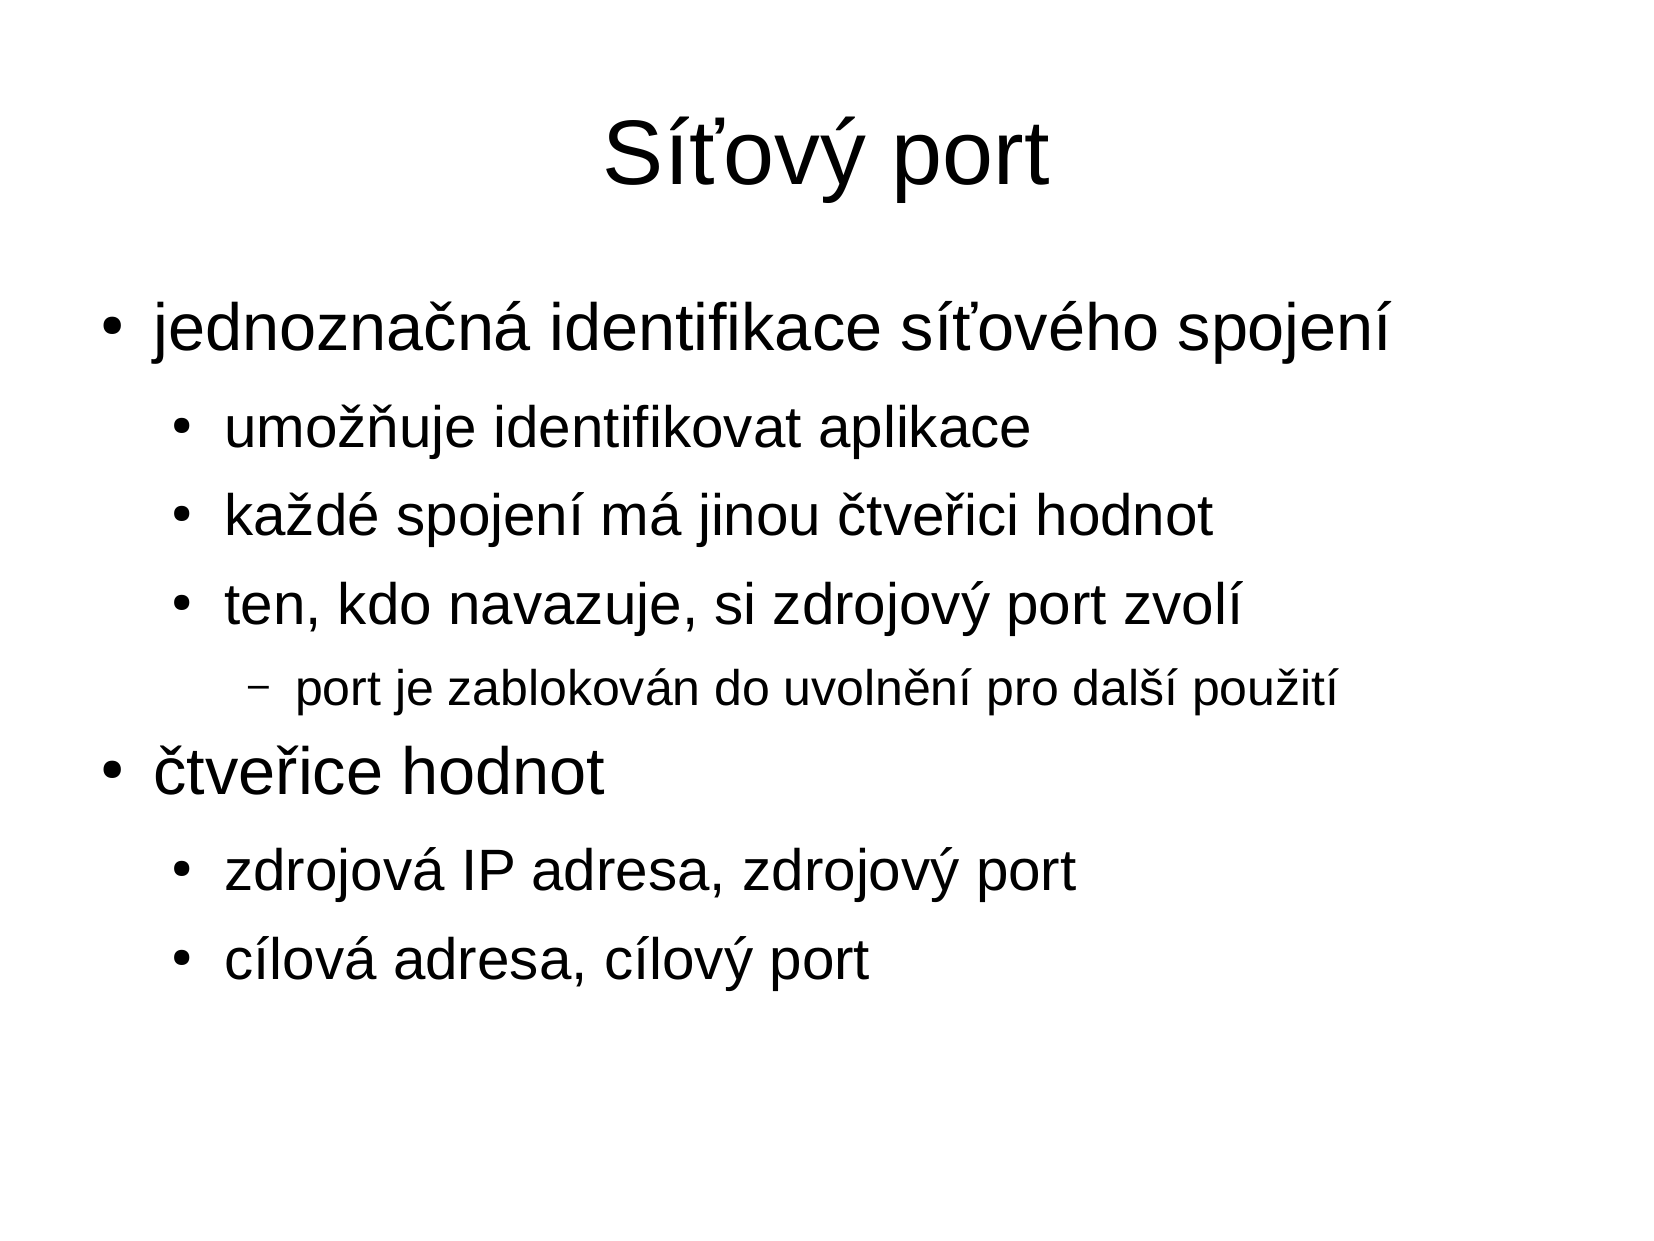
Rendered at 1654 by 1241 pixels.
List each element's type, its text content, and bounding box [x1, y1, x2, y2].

list jednoznačná identifikace síťového spojení umožňuje identifikovat aplikace každé spojení má jinou čtveřici hodnot ten, kdo navazuje, si zdrojový port zvolí port je zablokován do uvolnění pro další použití čtveřice hodnot zdrojová IP adresa, zdrojový port cílová adresa, cílový port [82, 290, 1571, 1109]
title Síťový port [82, 49, 1571, 257]
